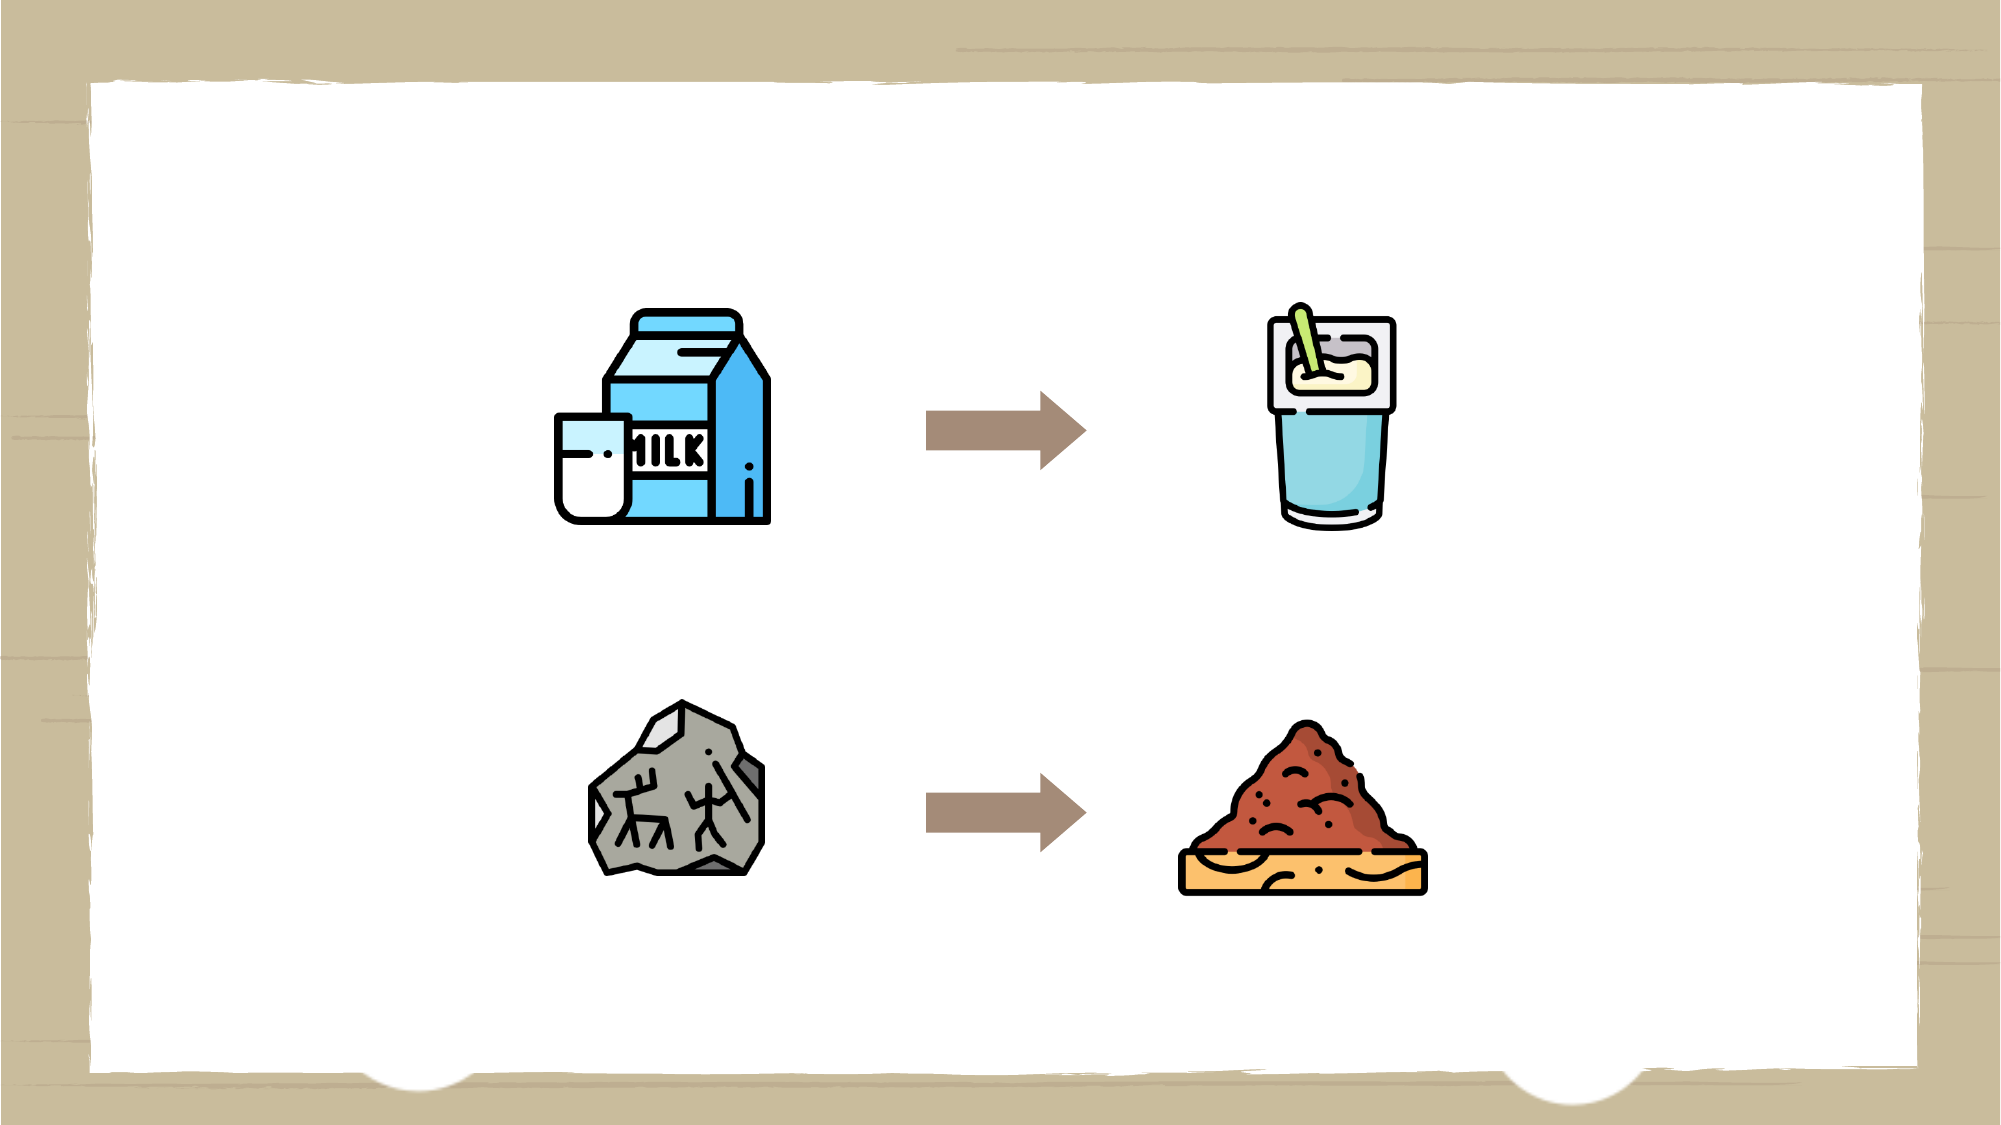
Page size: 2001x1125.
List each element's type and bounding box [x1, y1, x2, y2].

text_box [926, 390, 1087, 471]
text_box [926, 772, 1087, 853]
picture [328, 0, 1662, 1125]
